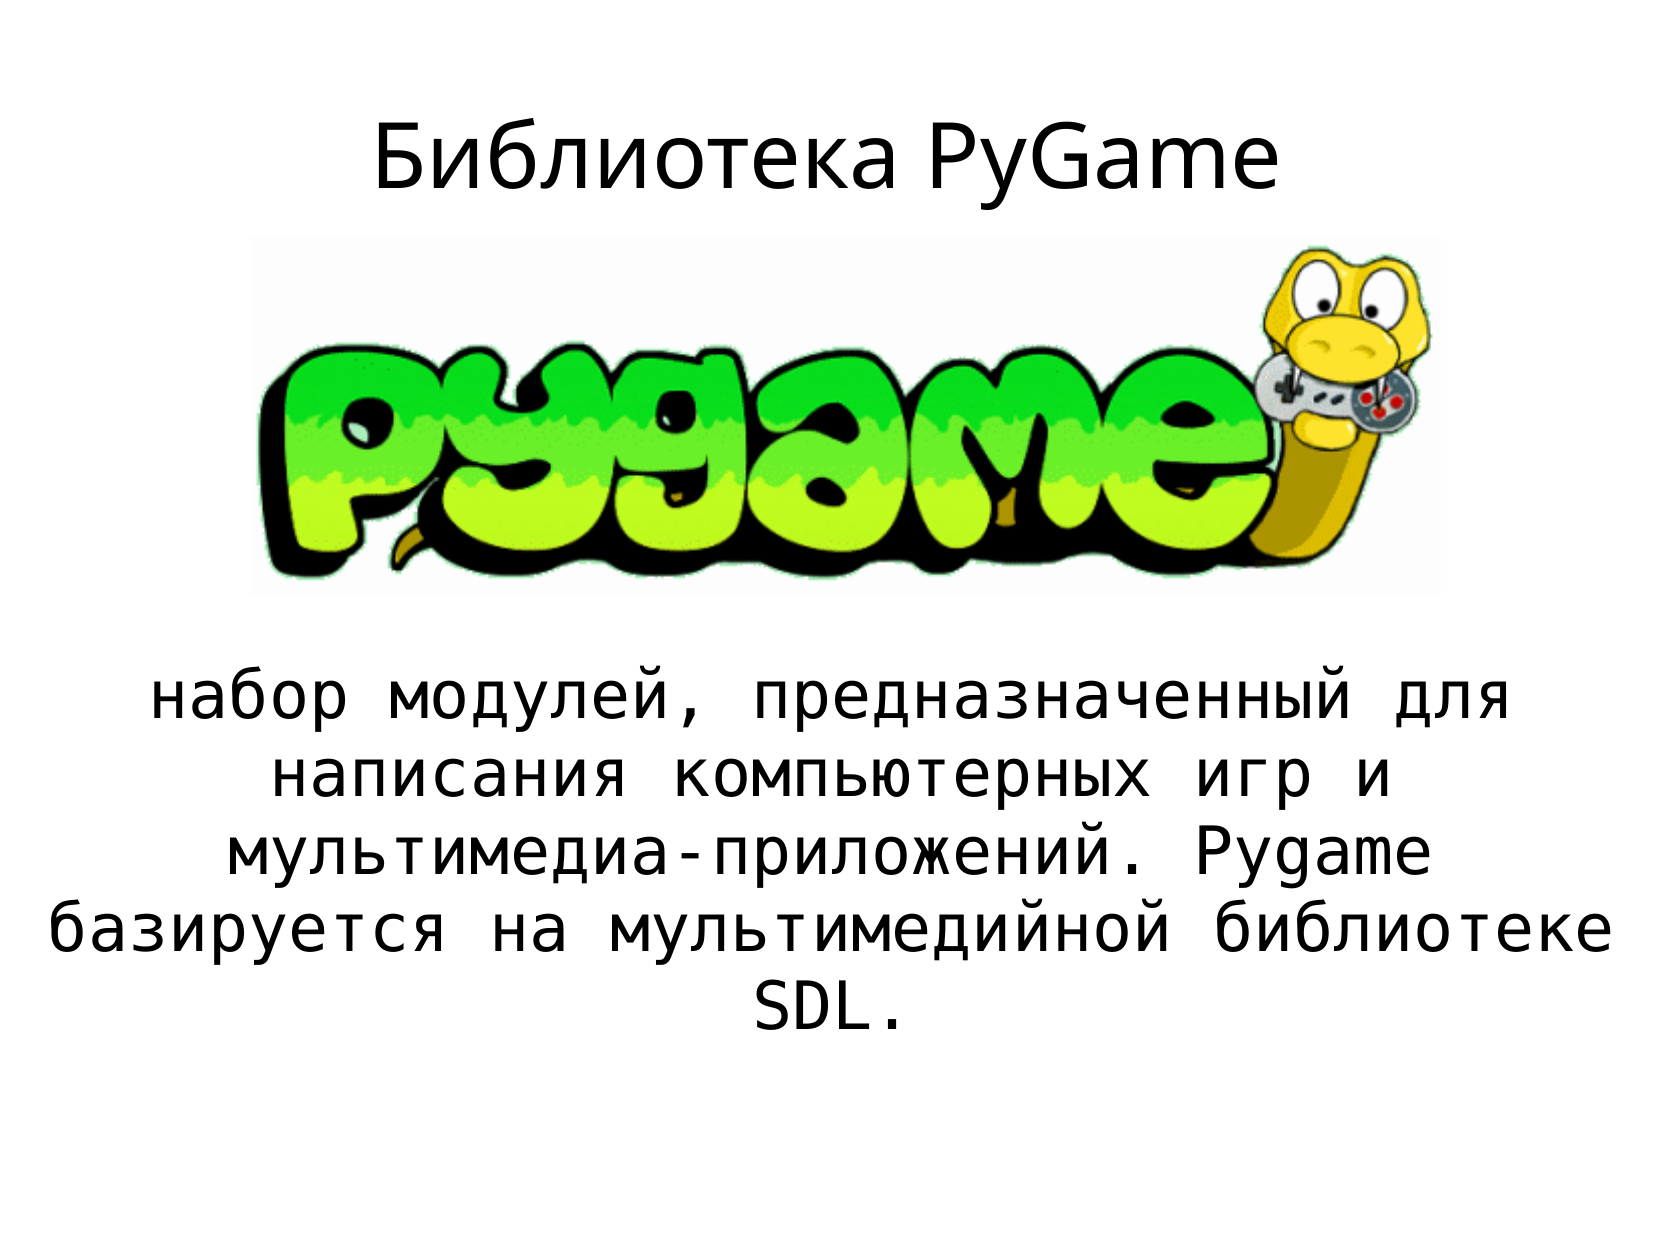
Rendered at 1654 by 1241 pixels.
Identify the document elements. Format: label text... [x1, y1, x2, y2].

picture [251, 236, 1441, 595]
title Библиотека PyGame [82, 49, 1571, 257]
subtitle набор модулей, предназначенный для написания компьютерных игр и мультимедиа-приложений. Pygame базируется на мультимедийной библиотеке SDL. [23, 578, 1642, 1124]
